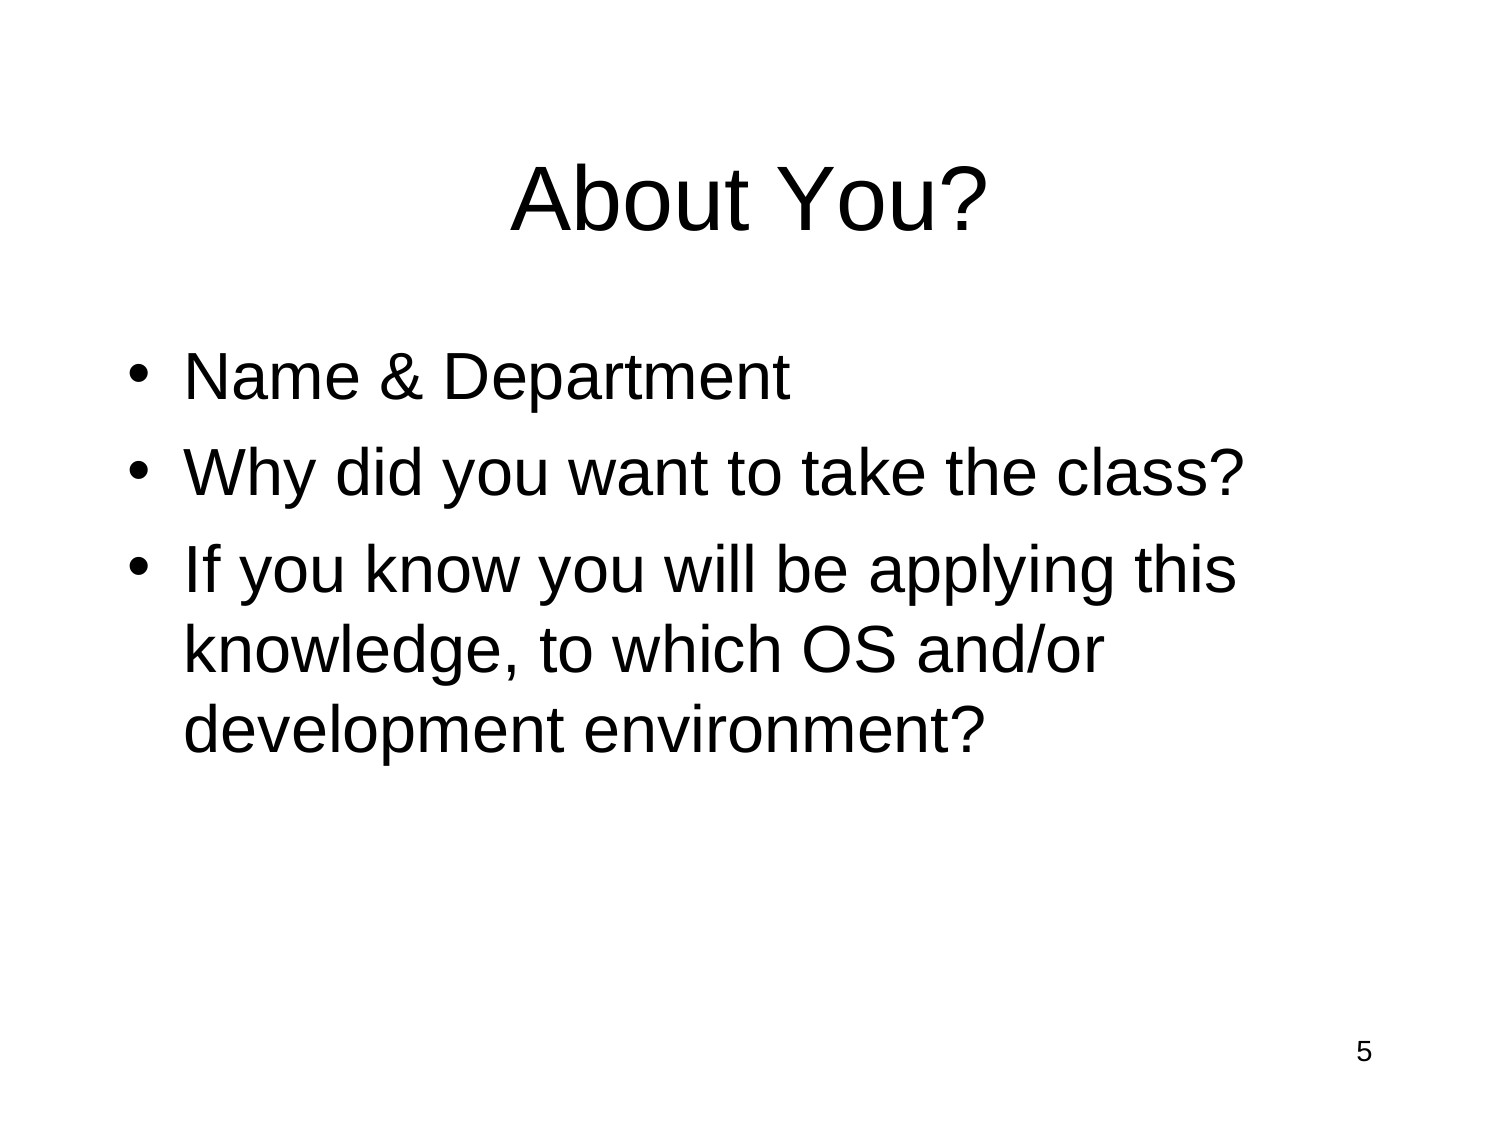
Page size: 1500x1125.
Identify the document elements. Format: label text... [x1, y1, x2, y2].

list Name & Department Why did you want to take the class? If you know you will be applying this knowledge, to which OS and/or development environment? [112, 324, 1388, 1001]
title About You? [112, 99, 1388, 288]
text_box <number> [1074, 1025, 1388, 1101]
